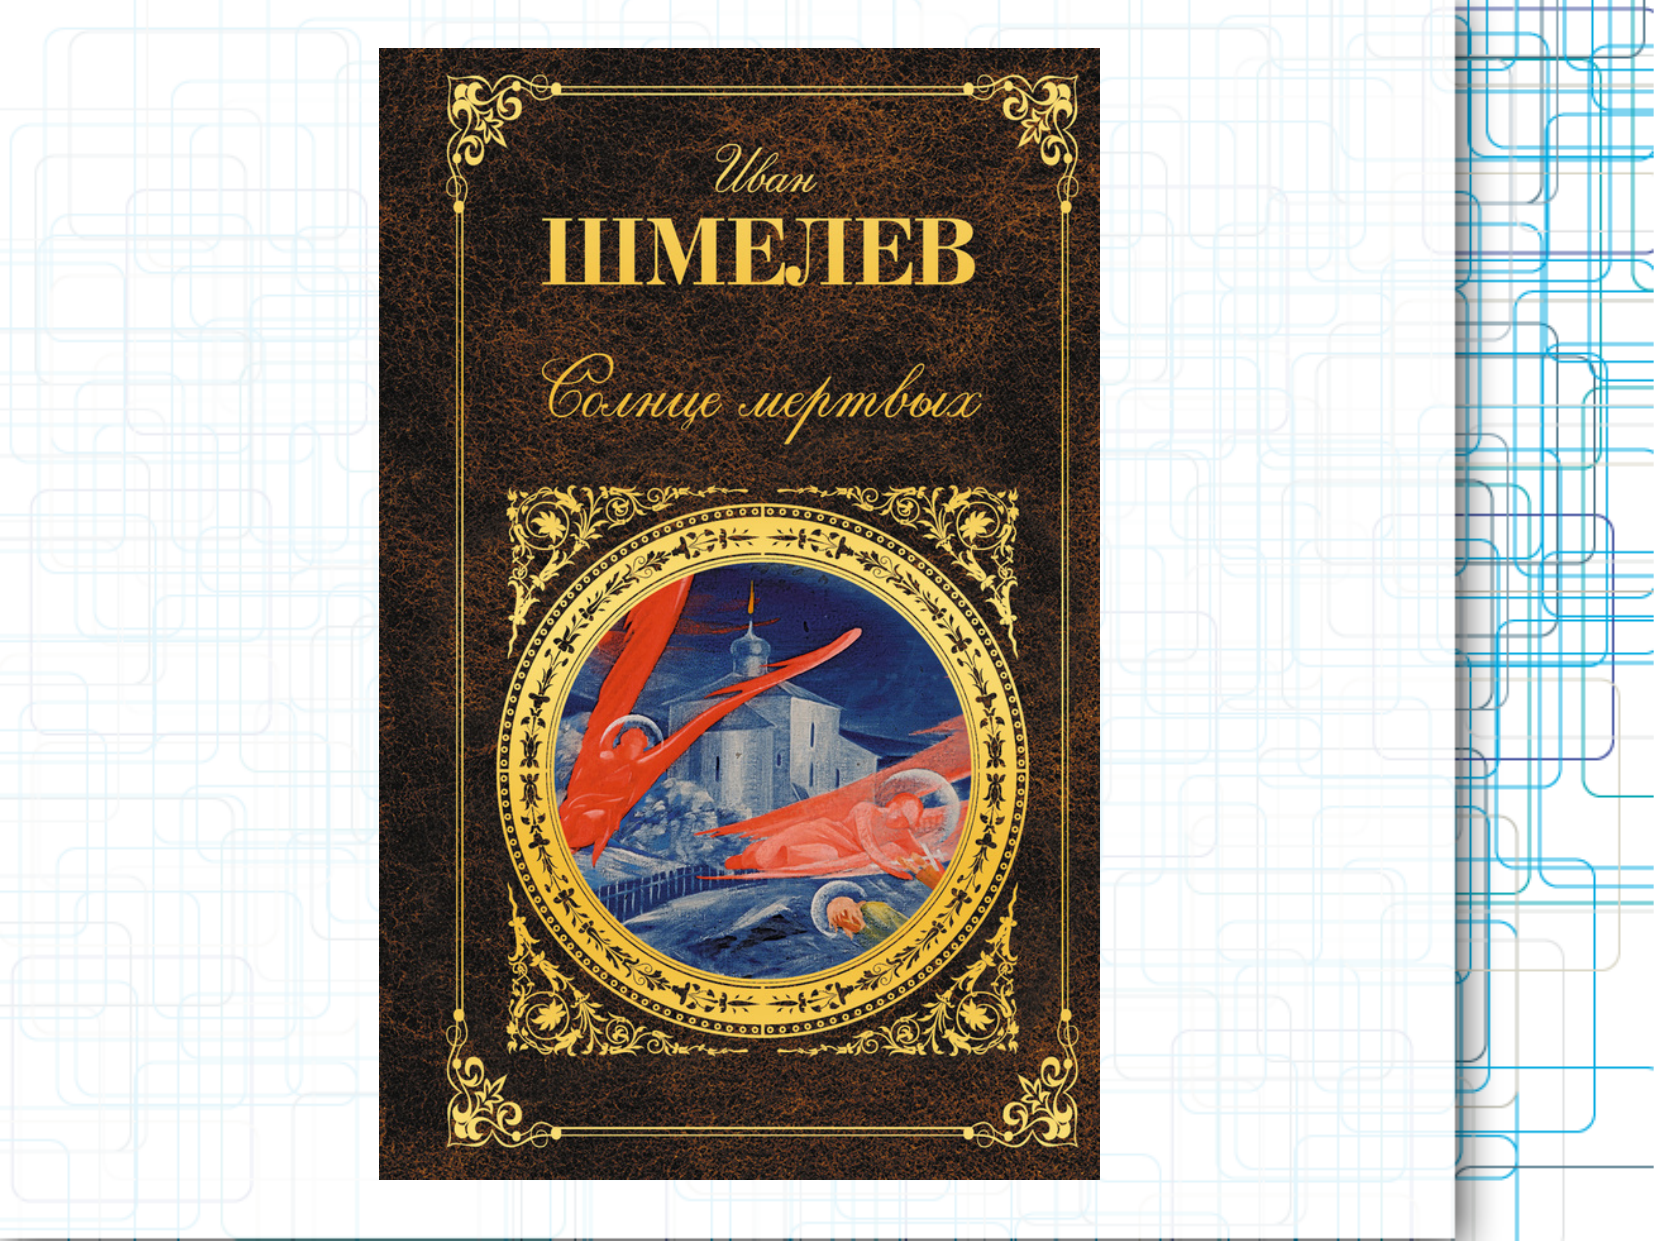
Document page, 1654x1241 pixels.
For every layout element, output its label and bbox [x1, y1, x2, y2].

picture [379, 48, 1100, 1180]
